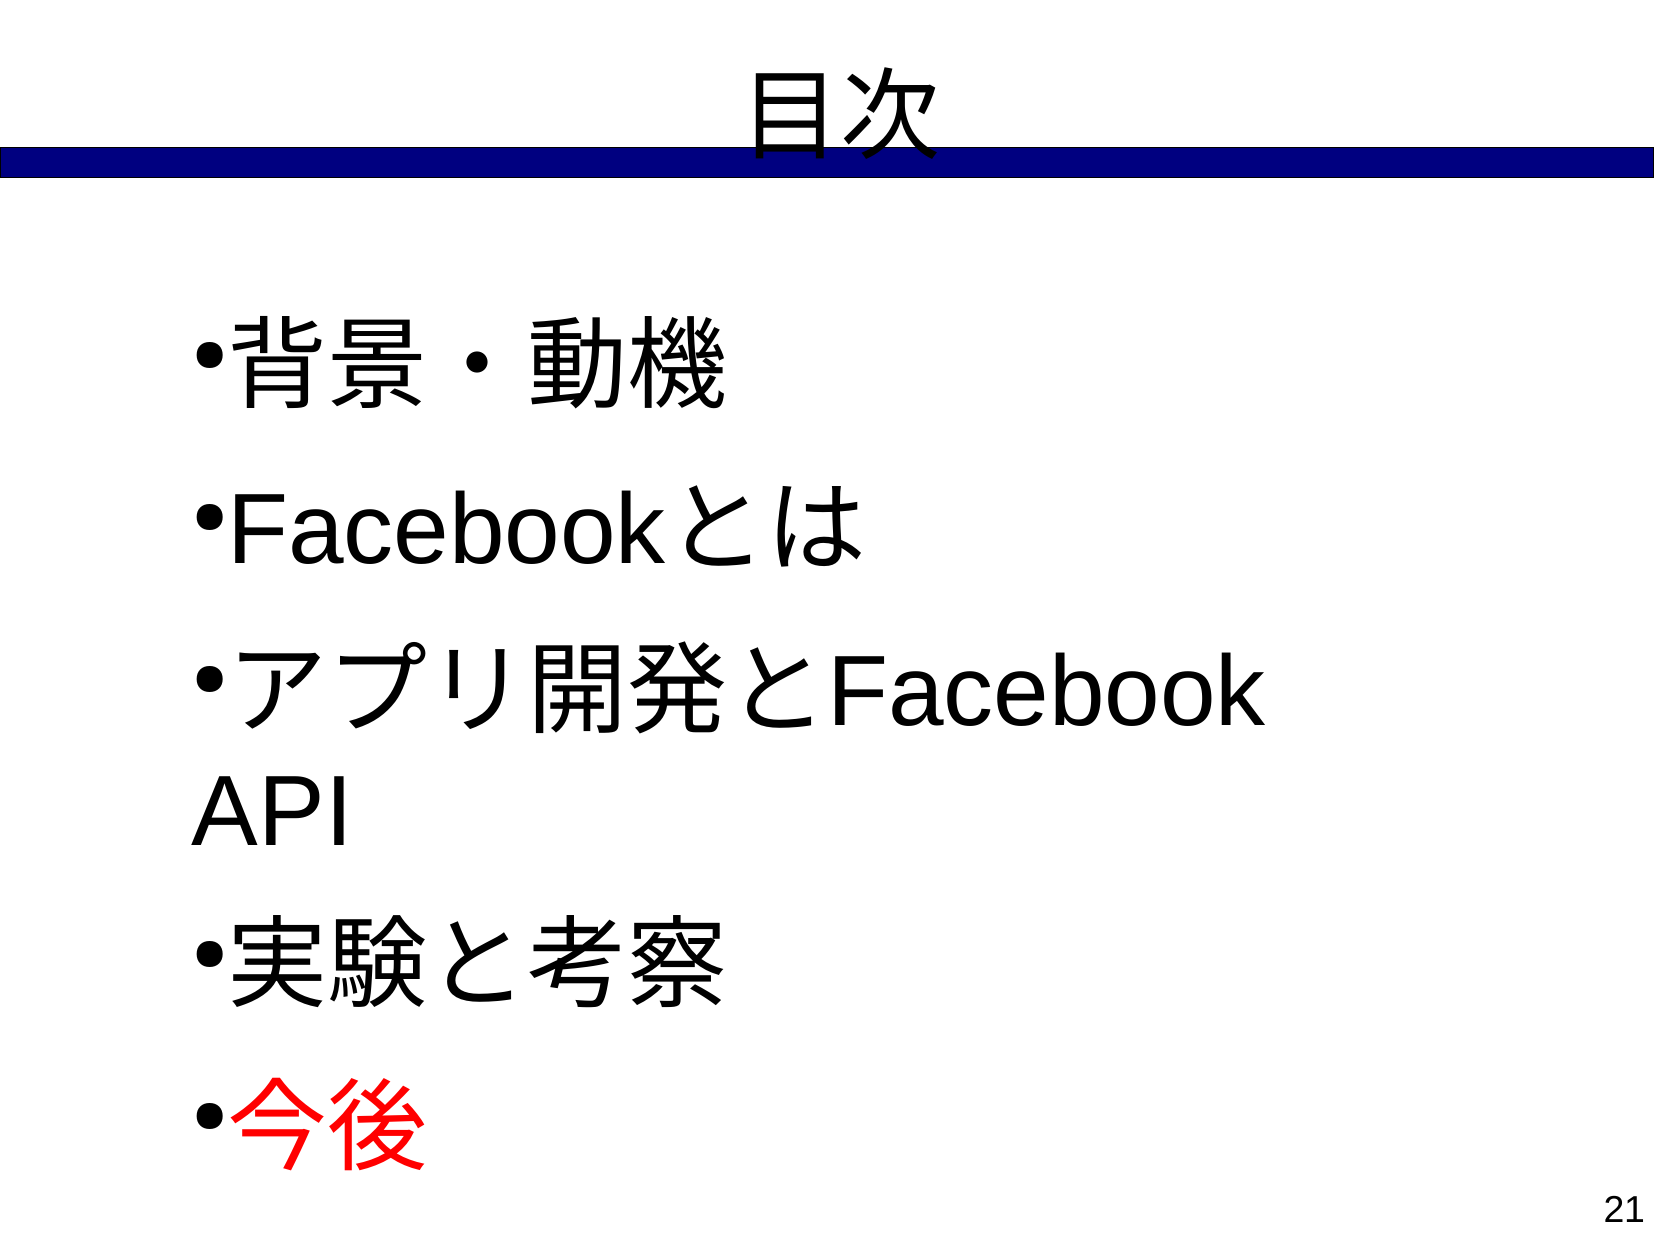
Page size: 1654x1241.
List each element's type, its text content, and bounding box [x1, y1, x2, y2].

text_box [0, 147, 1654, 178]
text_box 21 [1588, 1181, 1654, 1239]
text_box 背景・動機 Facebookとは アプリ開発とFacebook API 実験と考察 今後 [177, 277, 1447, 887]
text_box 目次 [725, 27, 1206, 143]
